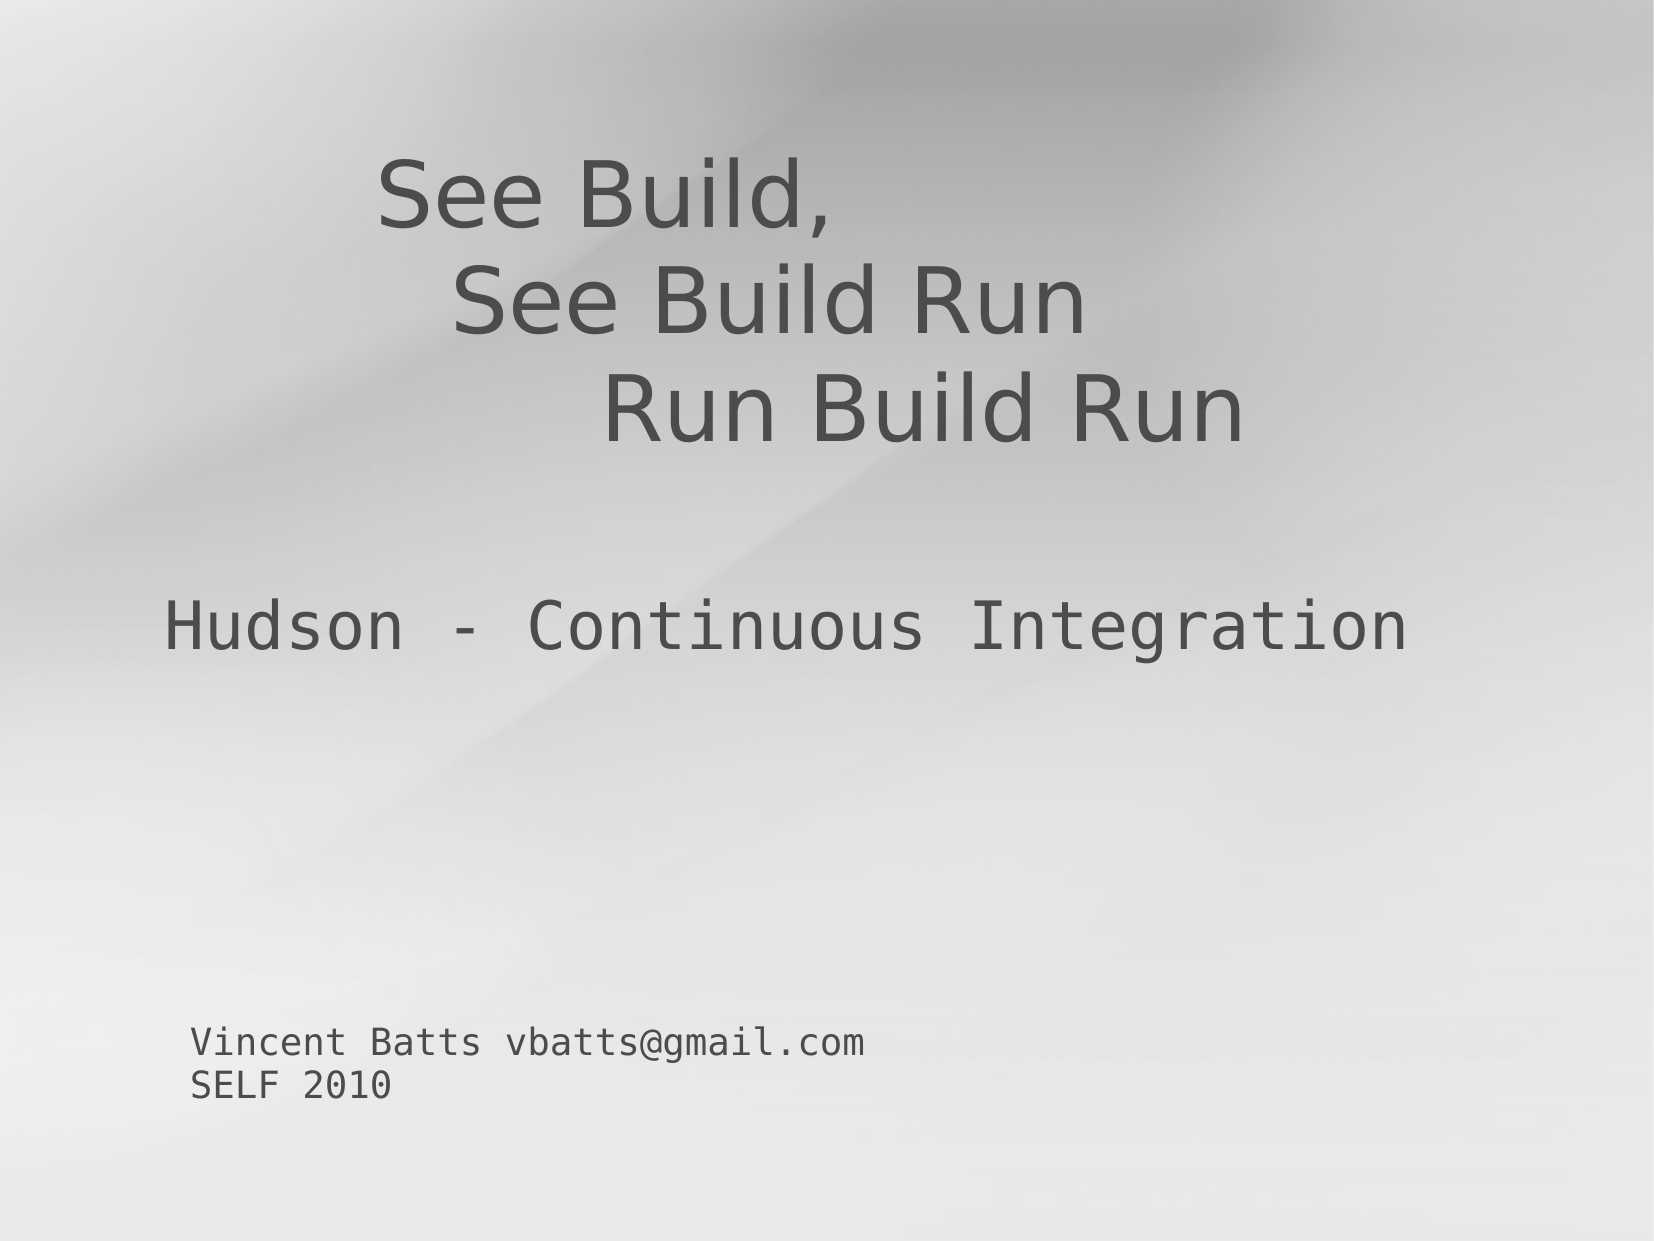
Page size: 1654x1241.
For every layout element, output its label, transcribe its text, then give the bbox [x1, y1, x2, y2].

text_box Vincent Batts vbatts@gmail.com SELF 2010 [175, 1012, 893, 1115]
title See Build, See Build Run Run Build Run [150, 141, 1563, 463]
subtitle Hudson - Continuous Integration [139, 434, 1438, 751]
picture [0, 0, 1654, 1241]
